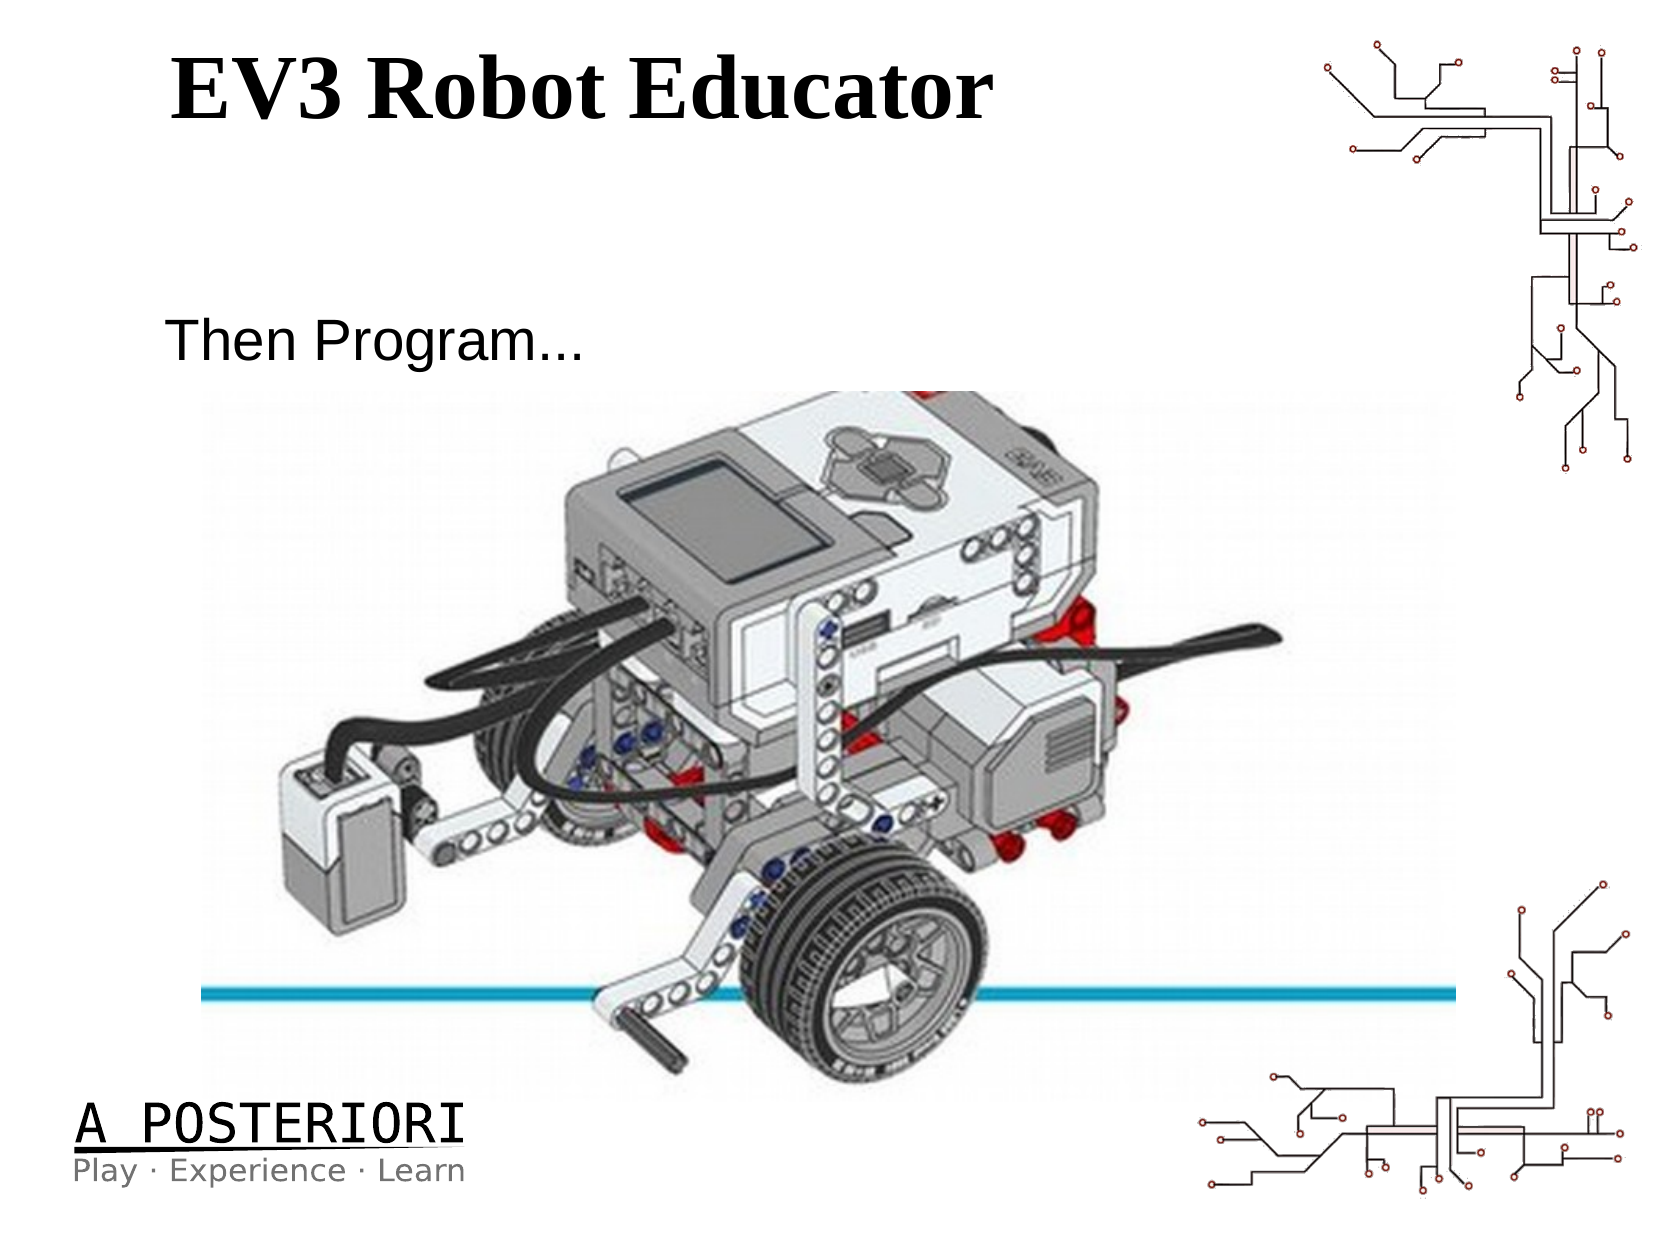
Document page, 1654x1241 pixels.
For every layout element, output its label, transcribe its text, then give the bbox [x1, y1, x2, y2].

picture [73, 35, 1643, 1201]
text_box Then Program... [150, 300, 736, 380]
title EV3 Robot Educator [11, 10, 1156, 166]
